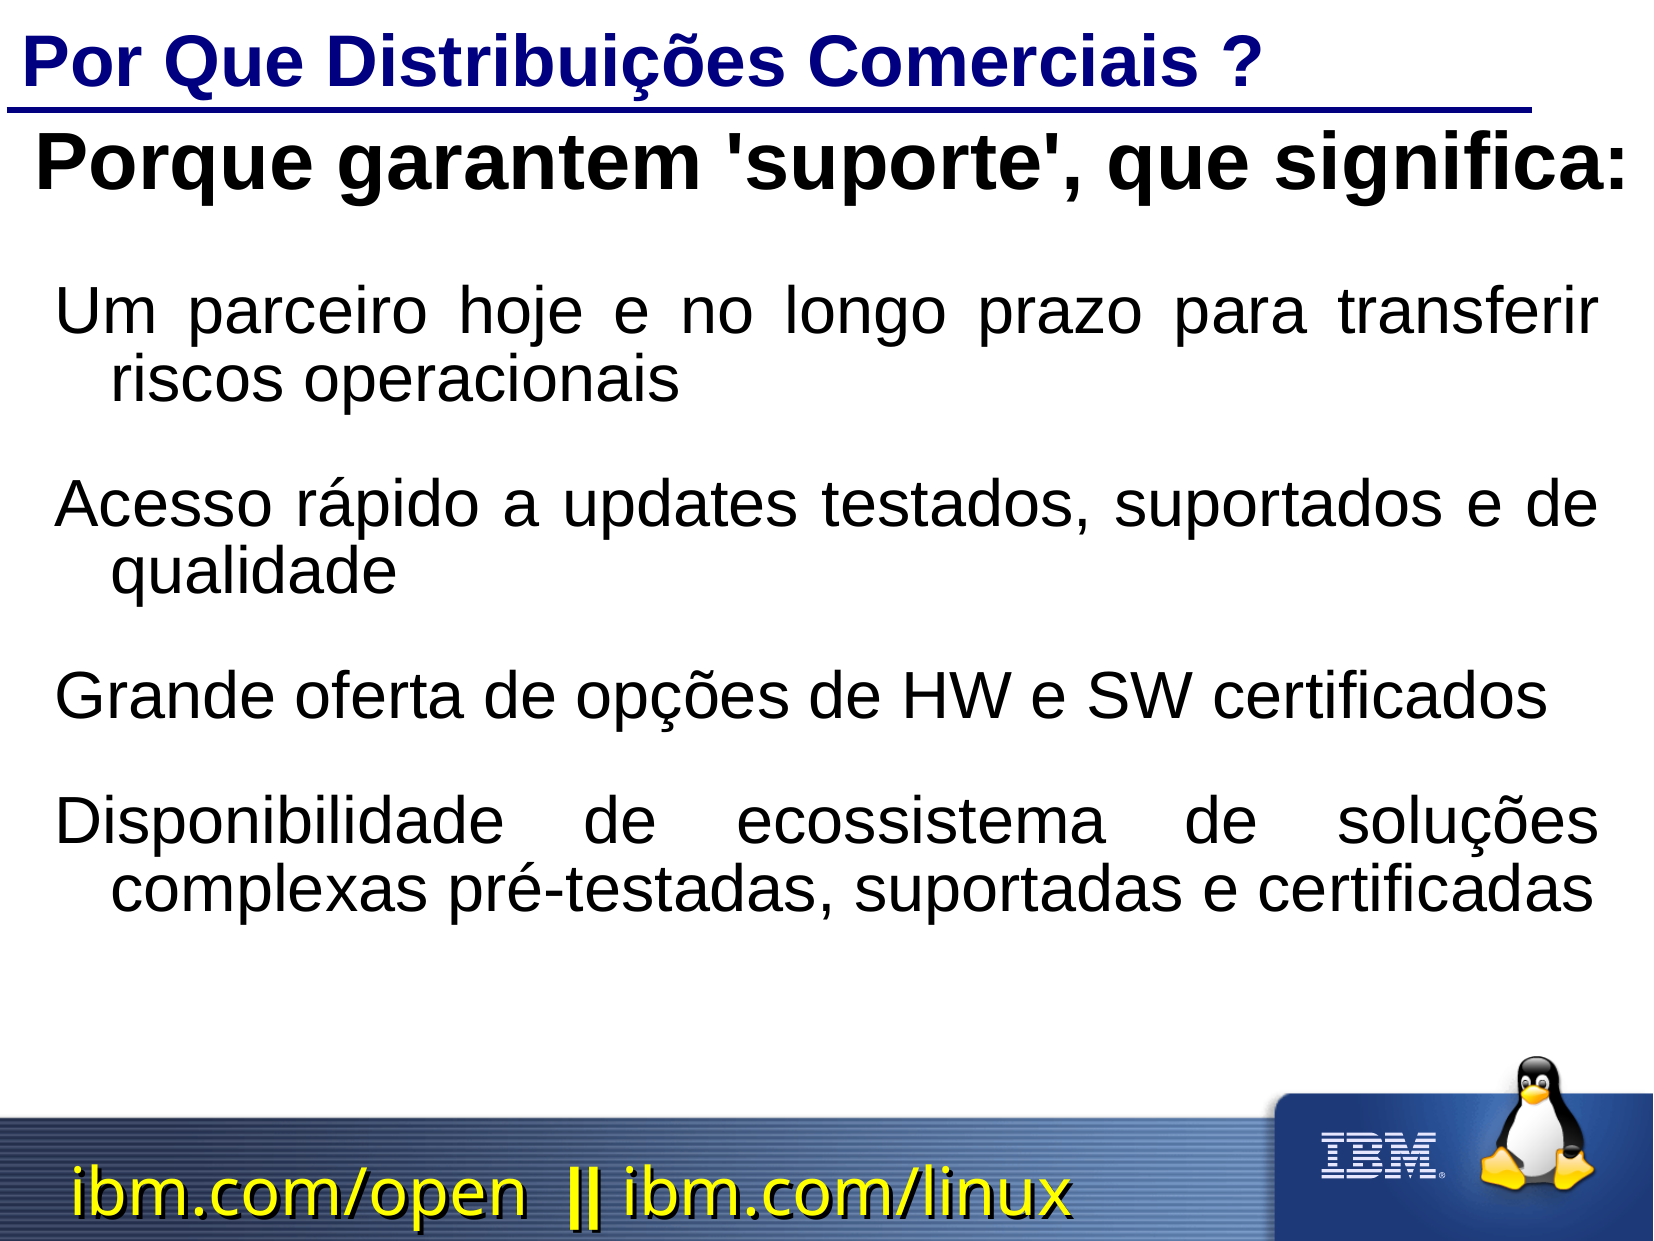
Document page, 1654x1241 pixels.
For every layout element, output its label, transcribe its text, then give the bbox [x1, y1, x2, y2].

list Um parceiro hoje e no longo prazo para transferir riscos operacionais Acesso rápido a updates testados, suportados e de qualidade Grande oferta de opções de HW e SW certificados Disponibilidade de ecossistema de soluções complexas pré-testadas, suportadas e certificadas [54, 279, 1602, 1029]
picture [0, 1055, 1653, 1241]
text_box Por Que Distribuições Comerciais ? [21, 14, 1610, 127]
text_box Porque garantem 'suporte', que significa: [34, 109, 1632, 229]
